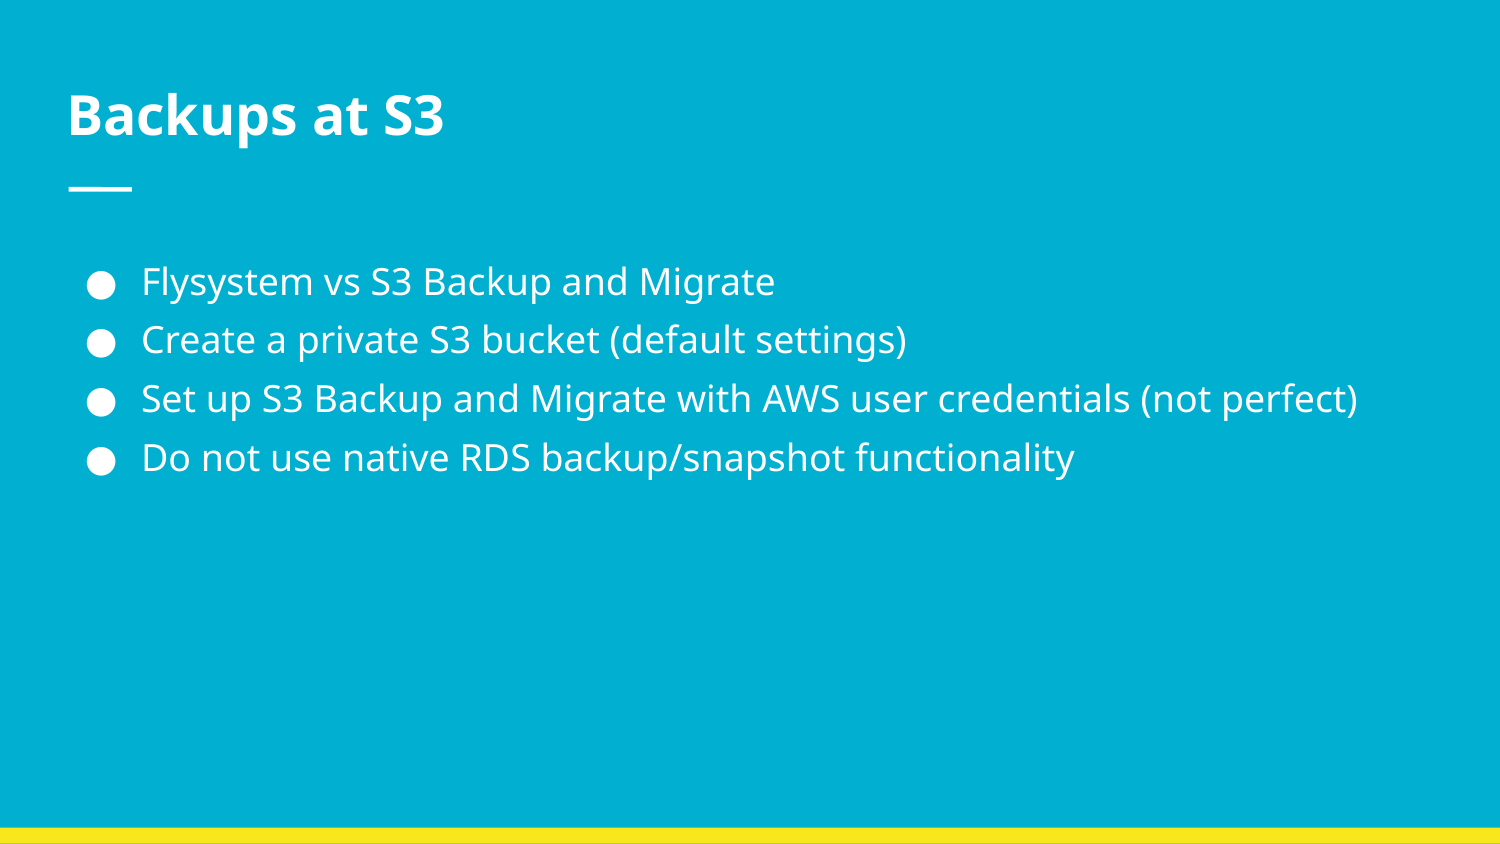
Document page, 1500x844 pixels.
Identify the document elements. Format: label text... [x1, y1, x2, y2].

list Flysystem vs S3 Backup and Migrate Create a private S3 bucket (default settings) Set up S3 Backup and Migrate with AWS user credentials (not perfect) Do not use native RDS backup/snapshot functionality [51, 232, 1449, 750]
title Backups at S3 [51, 61, 1449, 167]
